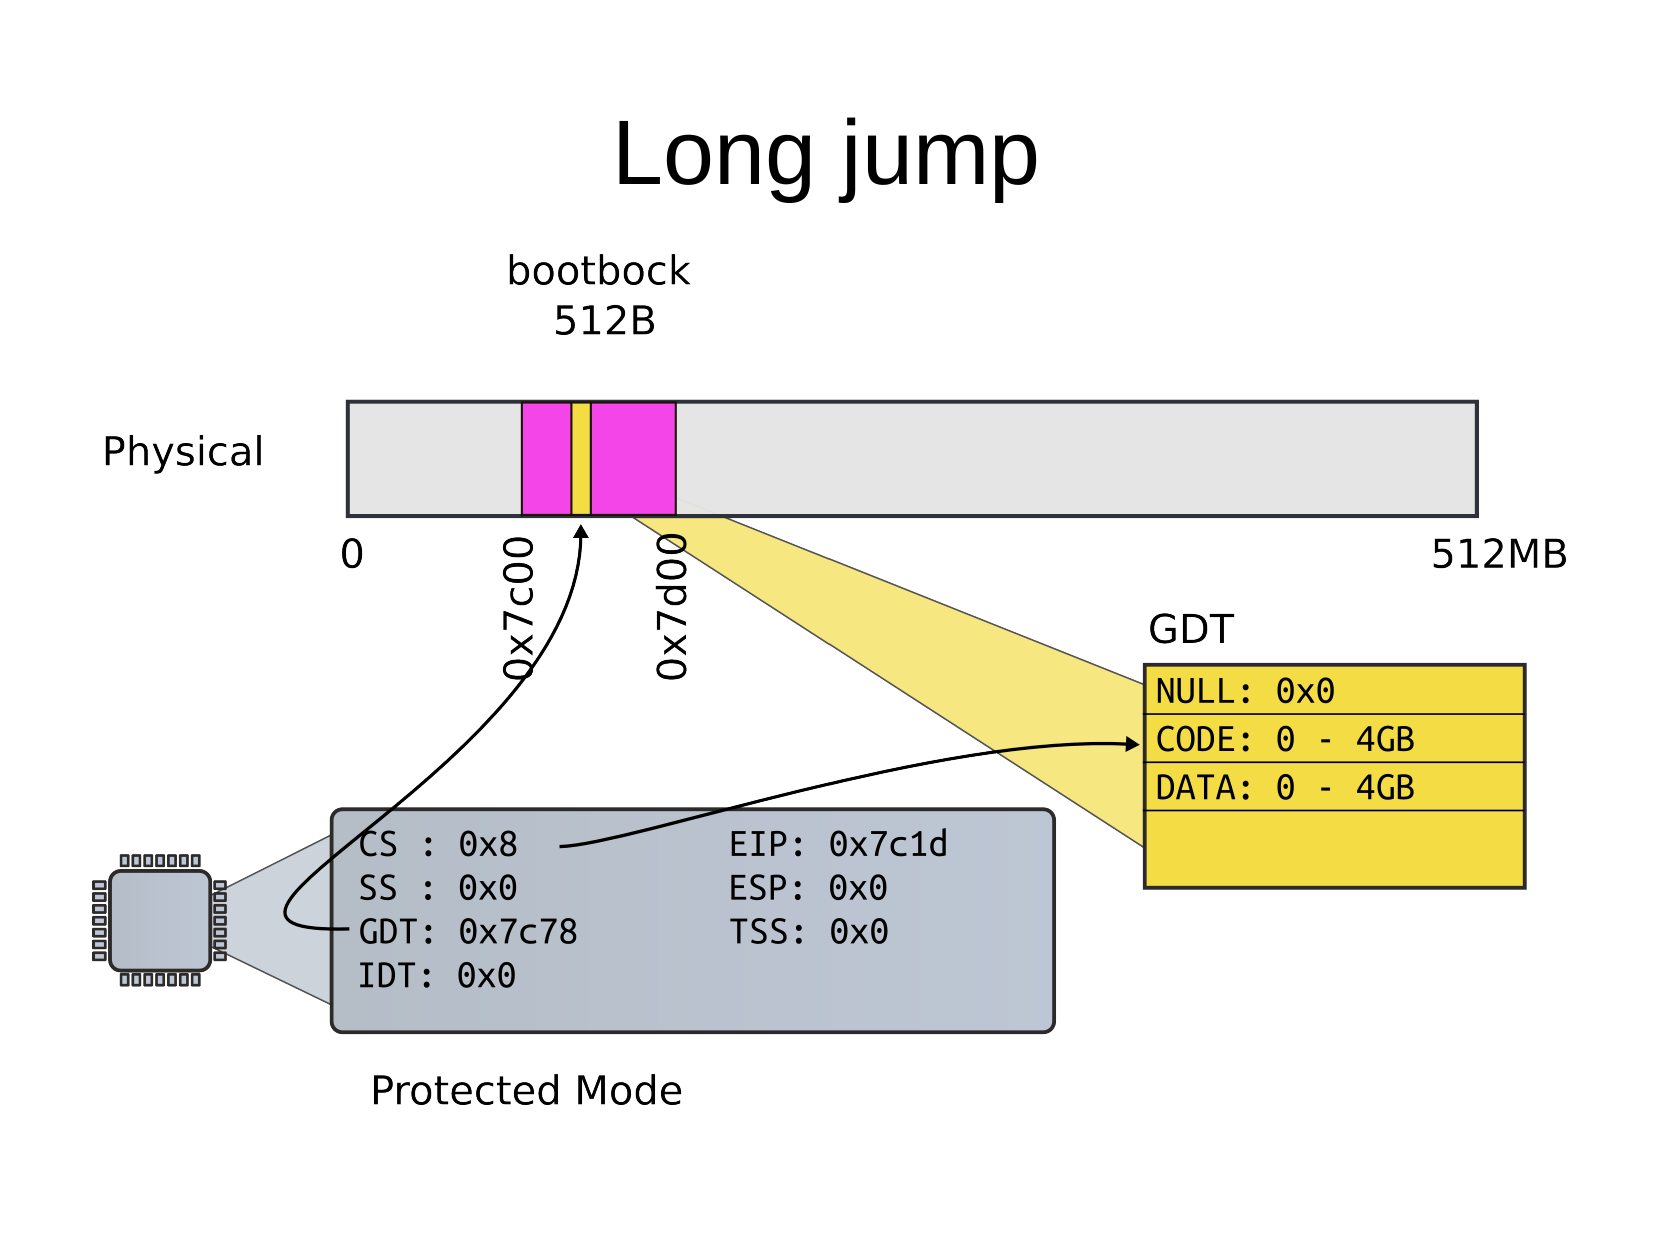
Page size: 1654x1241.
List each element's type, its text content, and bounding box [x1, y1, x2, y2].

title Long jump [82, 49, 1571, 257]
picture [92, 254, 1566, 1106]
